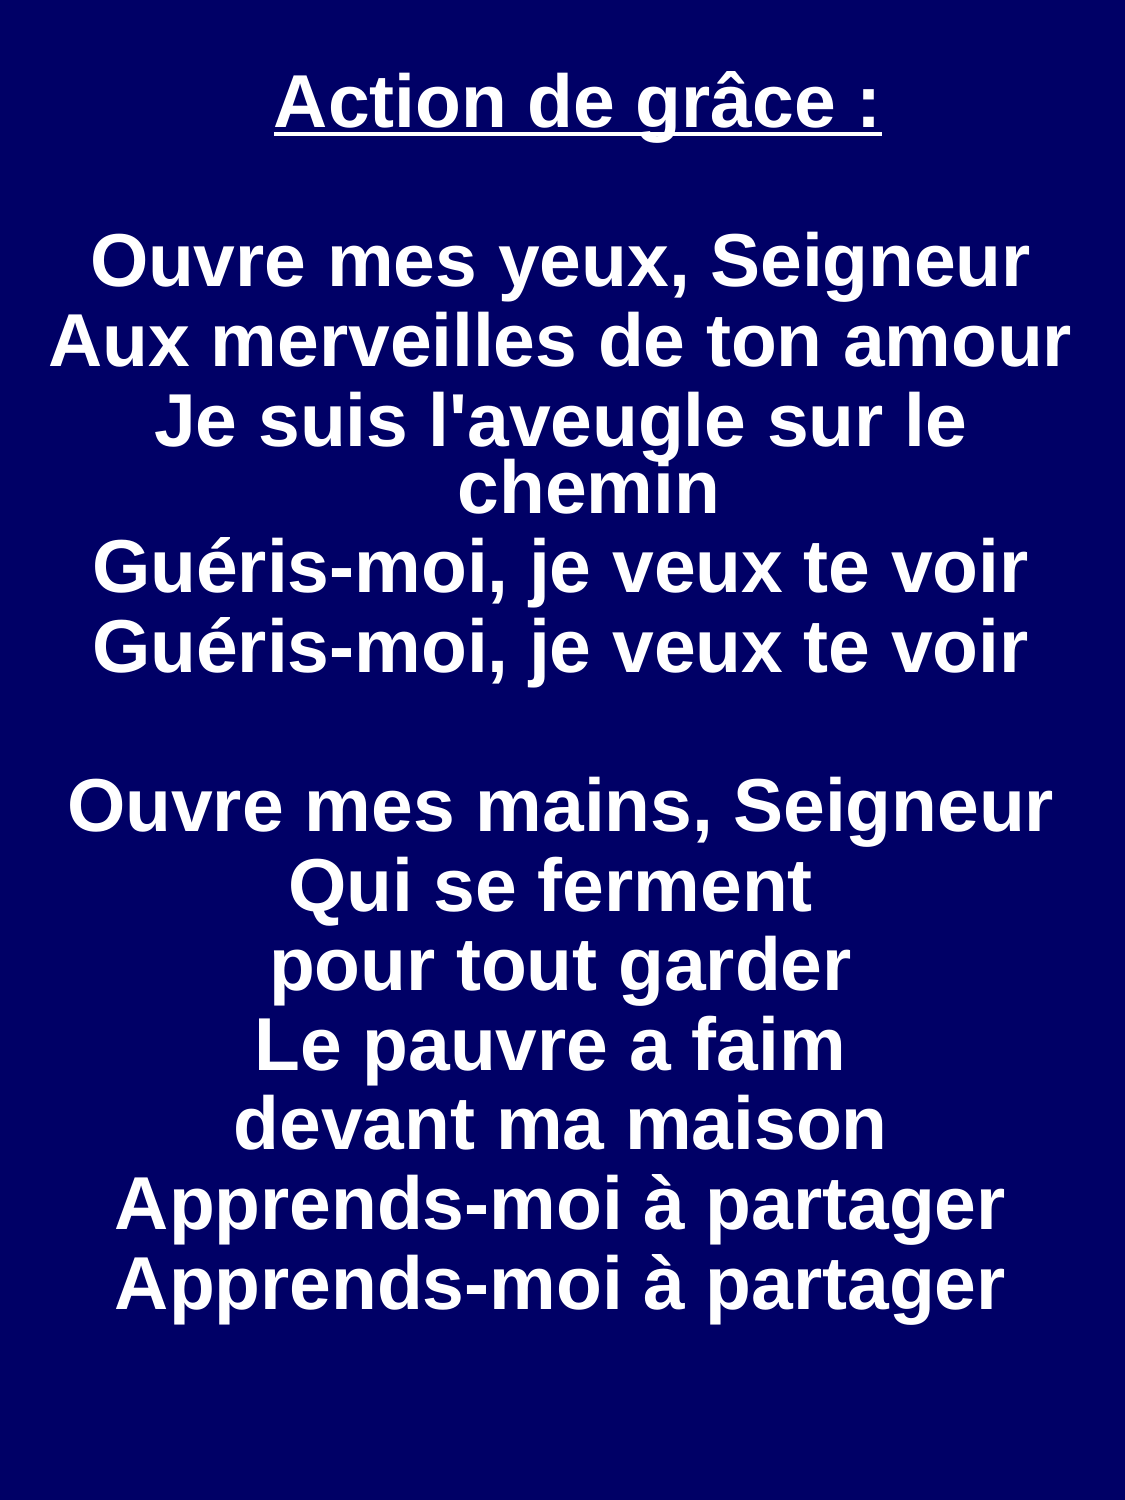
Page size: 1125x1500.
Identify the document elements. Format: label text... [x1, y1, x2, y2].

text_box Action de grâce : Ouvre mes yeux, Seigneur Aux merveilles de ton amour Je suis l'aveugle sur le chemin Guéris-moi, je veux te voir Guéris-moi, je veux te voir Ouvre mes mains, Seigneur Qui se ferment pour tout garder Le pauvre a faim devant ma maison Apprends-moi à partager Apprends-moi à partager [11, 11, 1111, 1418]
